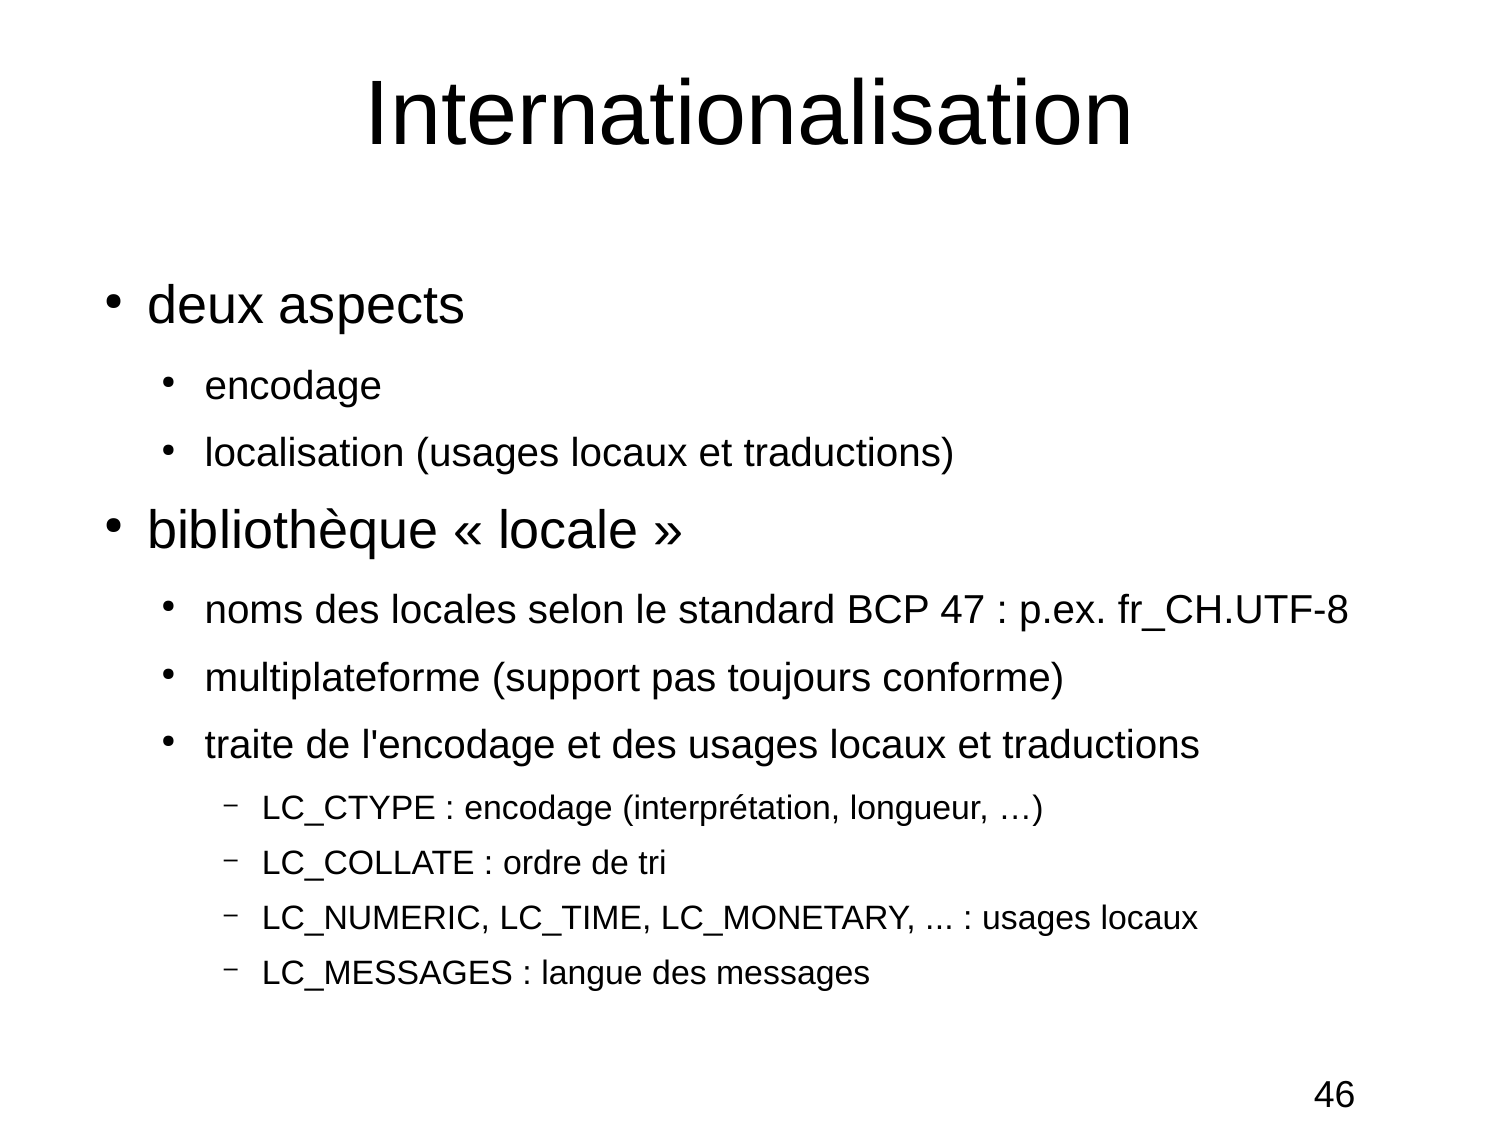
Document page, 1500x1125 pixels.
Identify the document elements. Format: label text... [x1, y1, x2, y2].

title Internationalisation [75, 45, 1425, 233]
list deux aspects encodage localisation (usages locaux et traductions) bibliothèque « locale » noms des locales selon le standard BCP 47 : p.ex. fr_CH.UTF-8 multiplateforme (support pas toujours conforme) traite de l'encodage et des usages locaux et traductions LC_CTYPE : encodage (interprétation, longueur, …) LC_COLLATE : ordre de tri LC_NUMERIC, LC_TIME, LC_MONETARY, ... : usages locaux LC_MESSAGES : langue des messages [75, 262, 1425, 1005]
